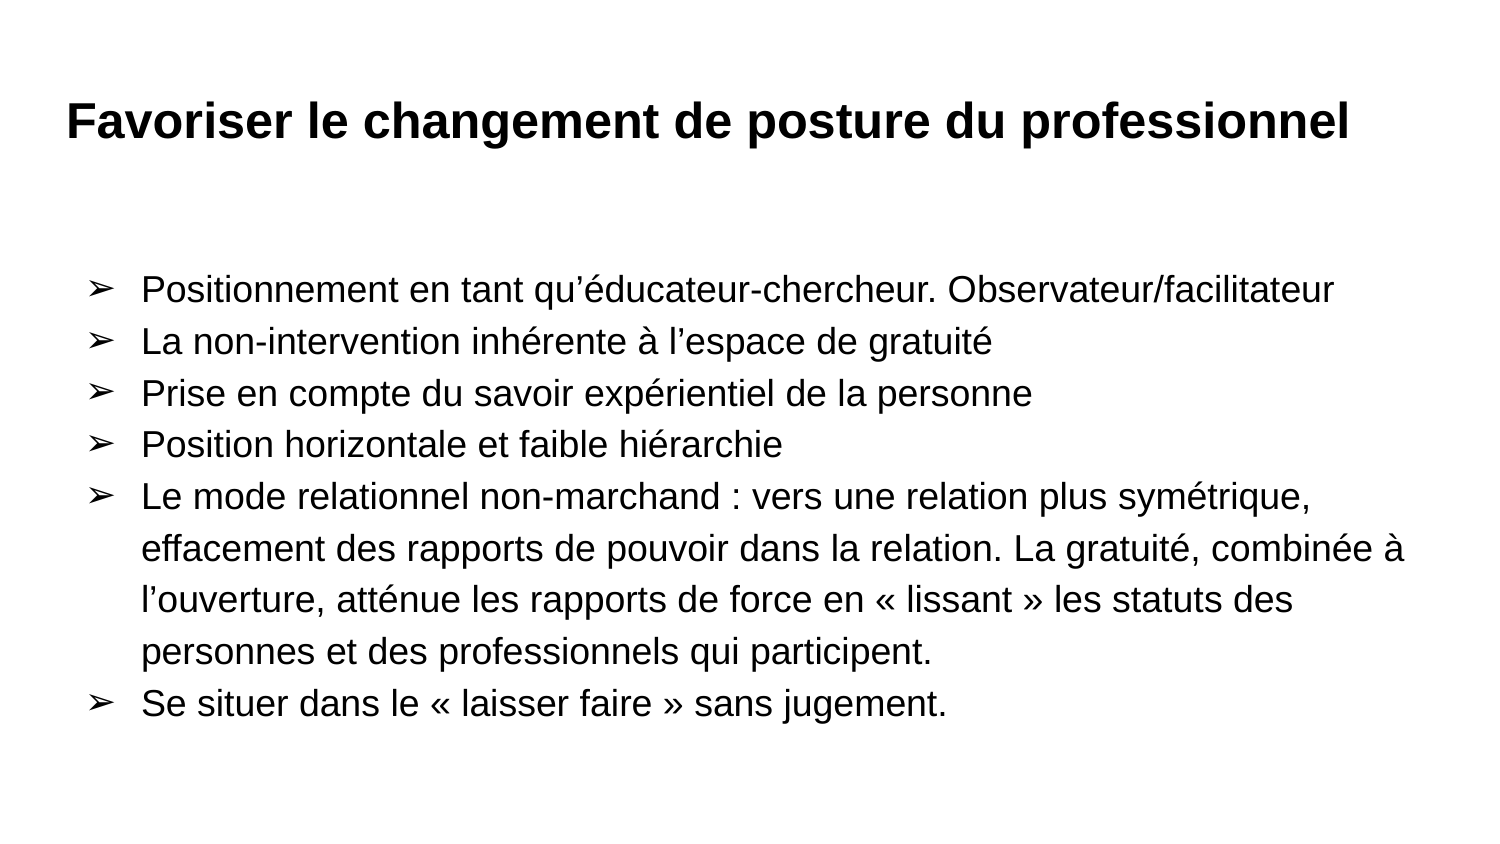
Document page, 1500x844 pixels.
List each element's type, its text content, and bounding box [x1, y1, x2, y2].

list Positionnement en tant qu’éducateur-chercheur. Observateur/facilitateur La non-intervention inhérente à l’espace de gratuité Prise en compte du savoir expérientiel de la personne Position horizontale et faible hiérarchie Le mode relationnel non-marchand : vers une relation plus symétrique, effacement des rapports de pouvoir dans la relation. La gratuité, combinée à l’ouverture, atténue les rapports de force en « lissant » les statuts des personnes et des professionnels qui participent. Se situer dans le « laisser faire » sans jugement. [51, 243, 1449, 804]
title Favoriser le changement de posture du professionnel [51, 72, 1449, 167]
